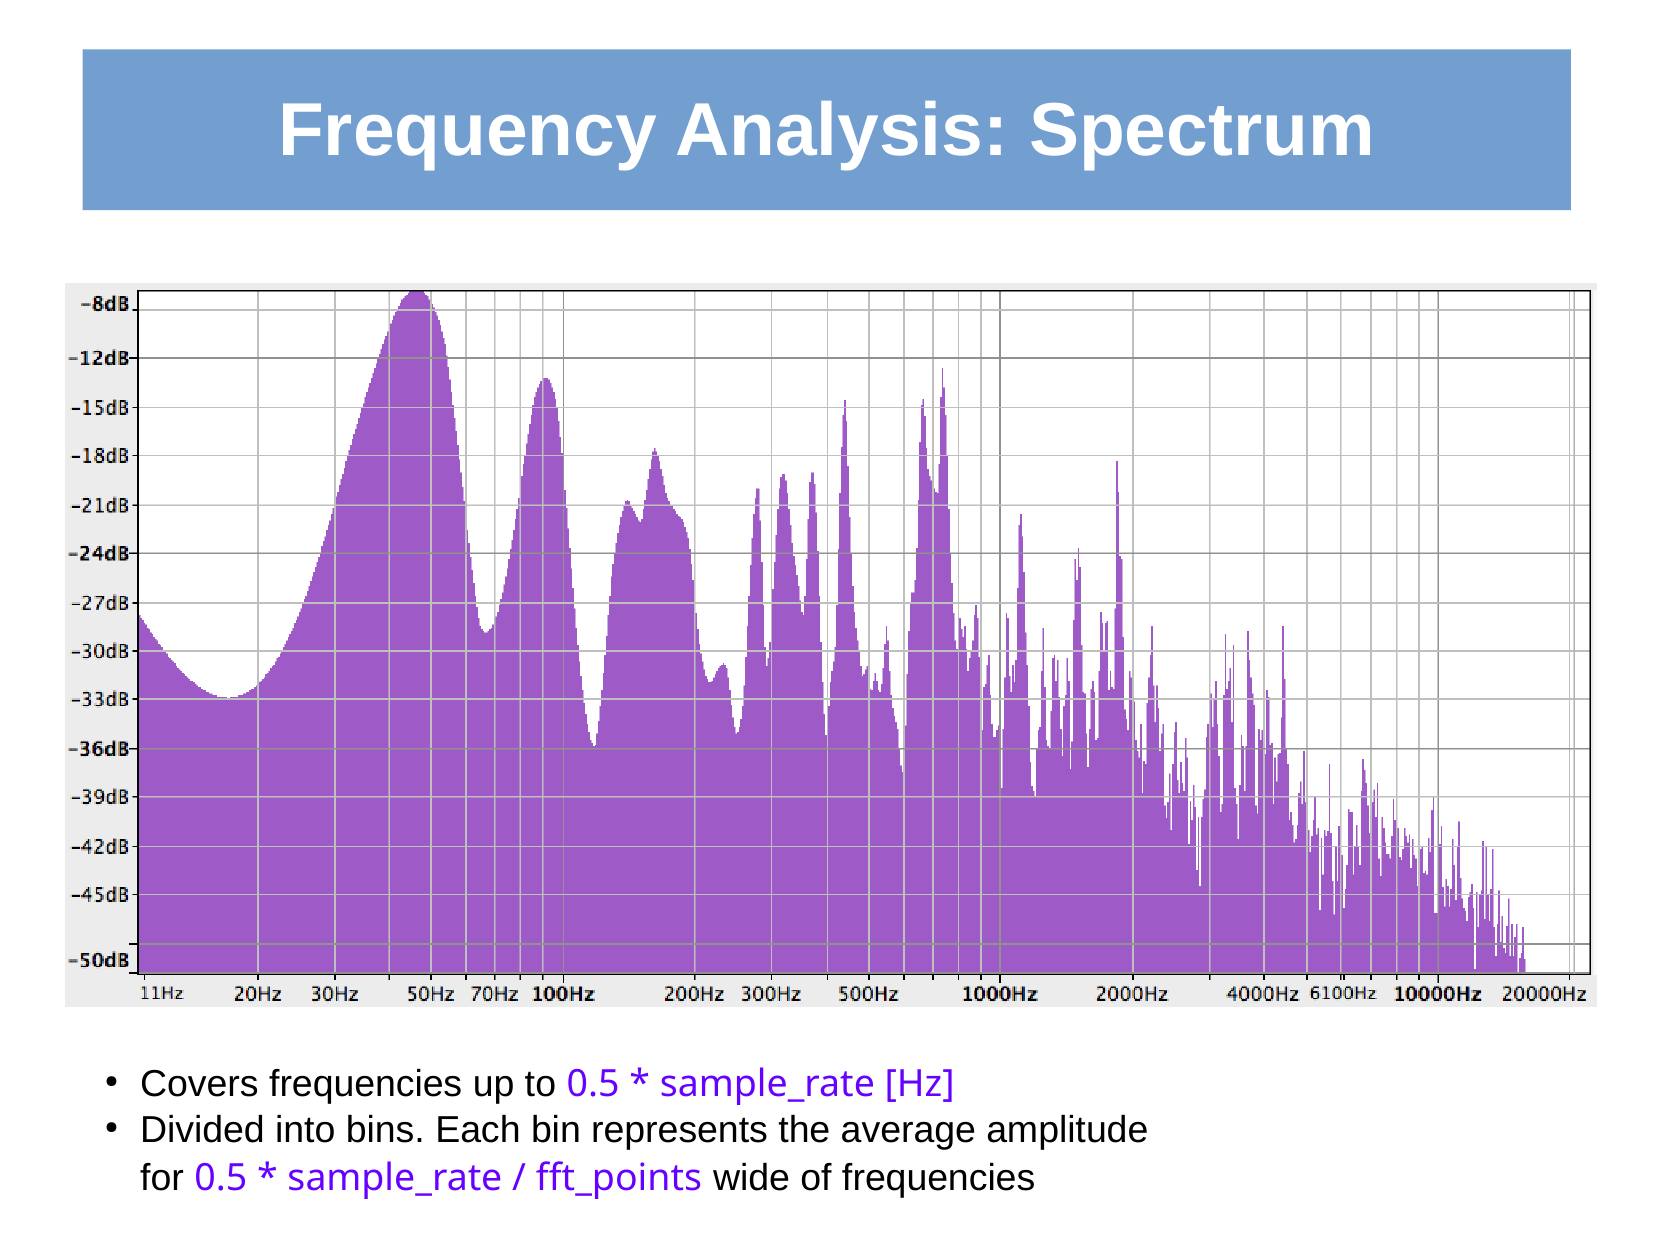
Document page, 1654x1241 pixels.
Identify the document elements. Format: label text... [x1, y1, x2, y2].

text_box Covers frequencies up to 0.5 * sample_rate [Hz] Divided into bins. Each bin represents the average amplitude for 0.5 * sample_rate / fft_points wide of frequencies [90, 1049, 1339, 1195]
title Frequency Analysis: Spectrum [82, 49, 1571, 211]
picture [65, 283, 1597, 1007]
